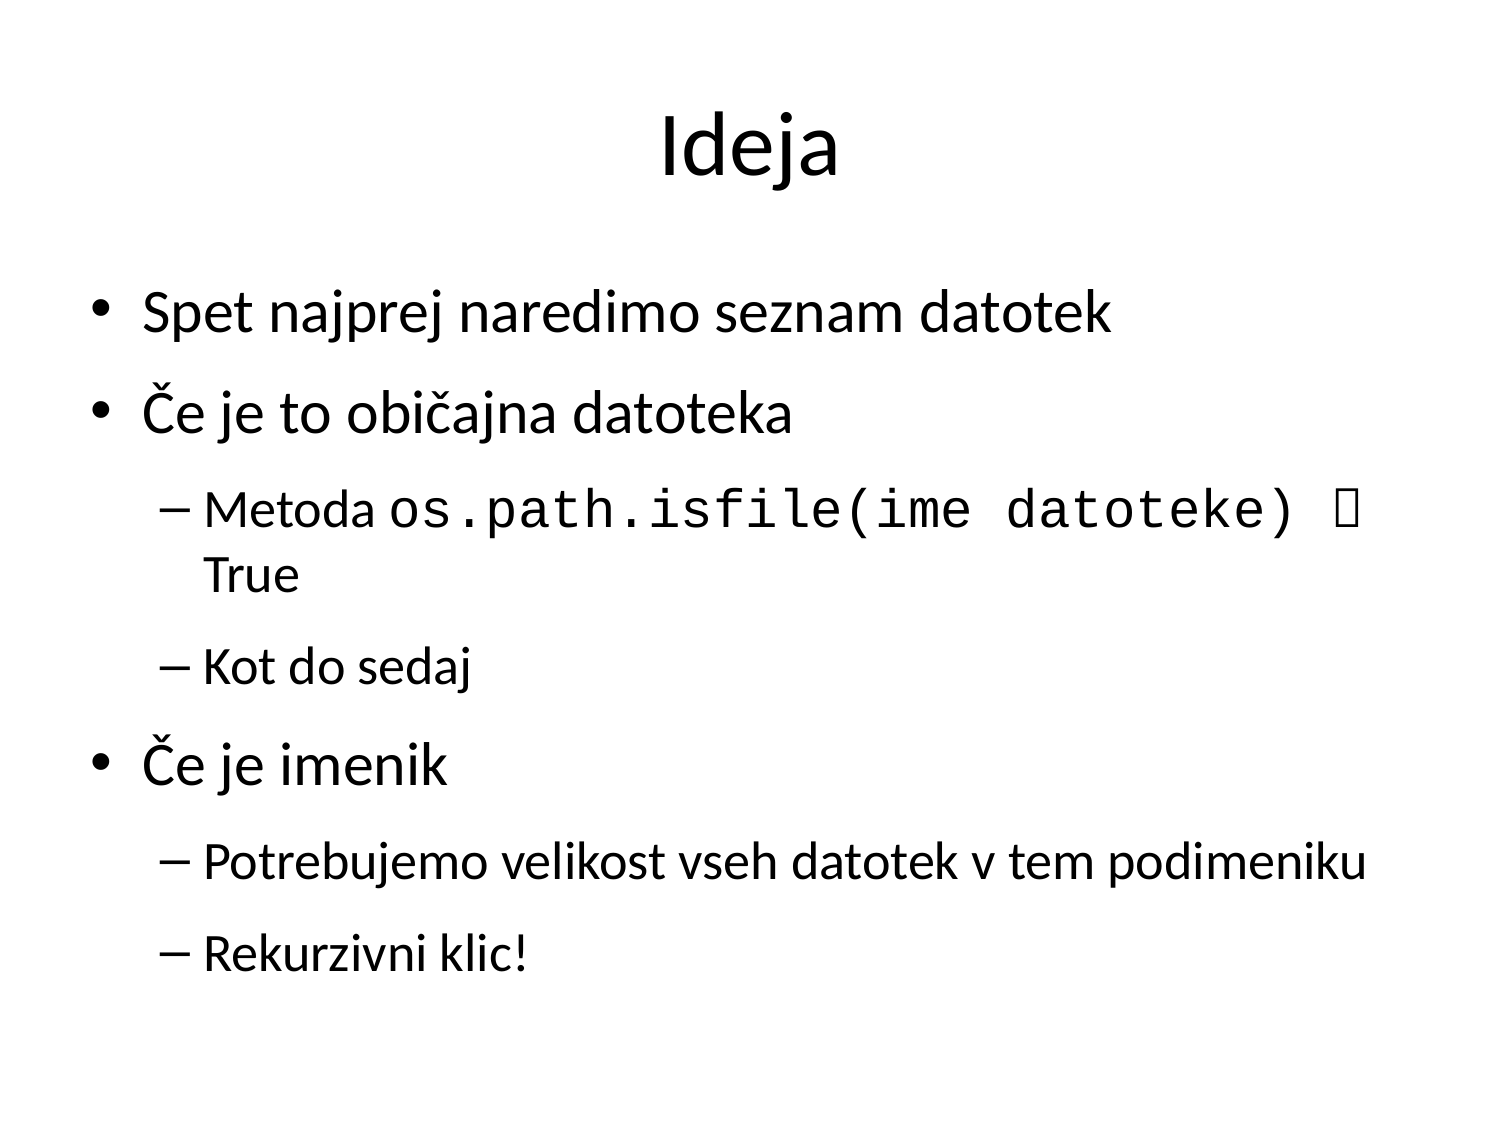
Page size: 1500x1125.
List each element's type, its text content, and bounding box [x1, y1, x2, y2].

title Ideja [75, 45, 1425, 233]
list Spet najprej naredimo seznam datotek Če je to običajna datoteka Metoda os.path.isfile(ime datoteke)  True Kot do sedaj Če je imenik Potrebujemo velikost vseh datotek v tem podimeniku Rekurzivni klic! [75, 262, 1425, 1005]
